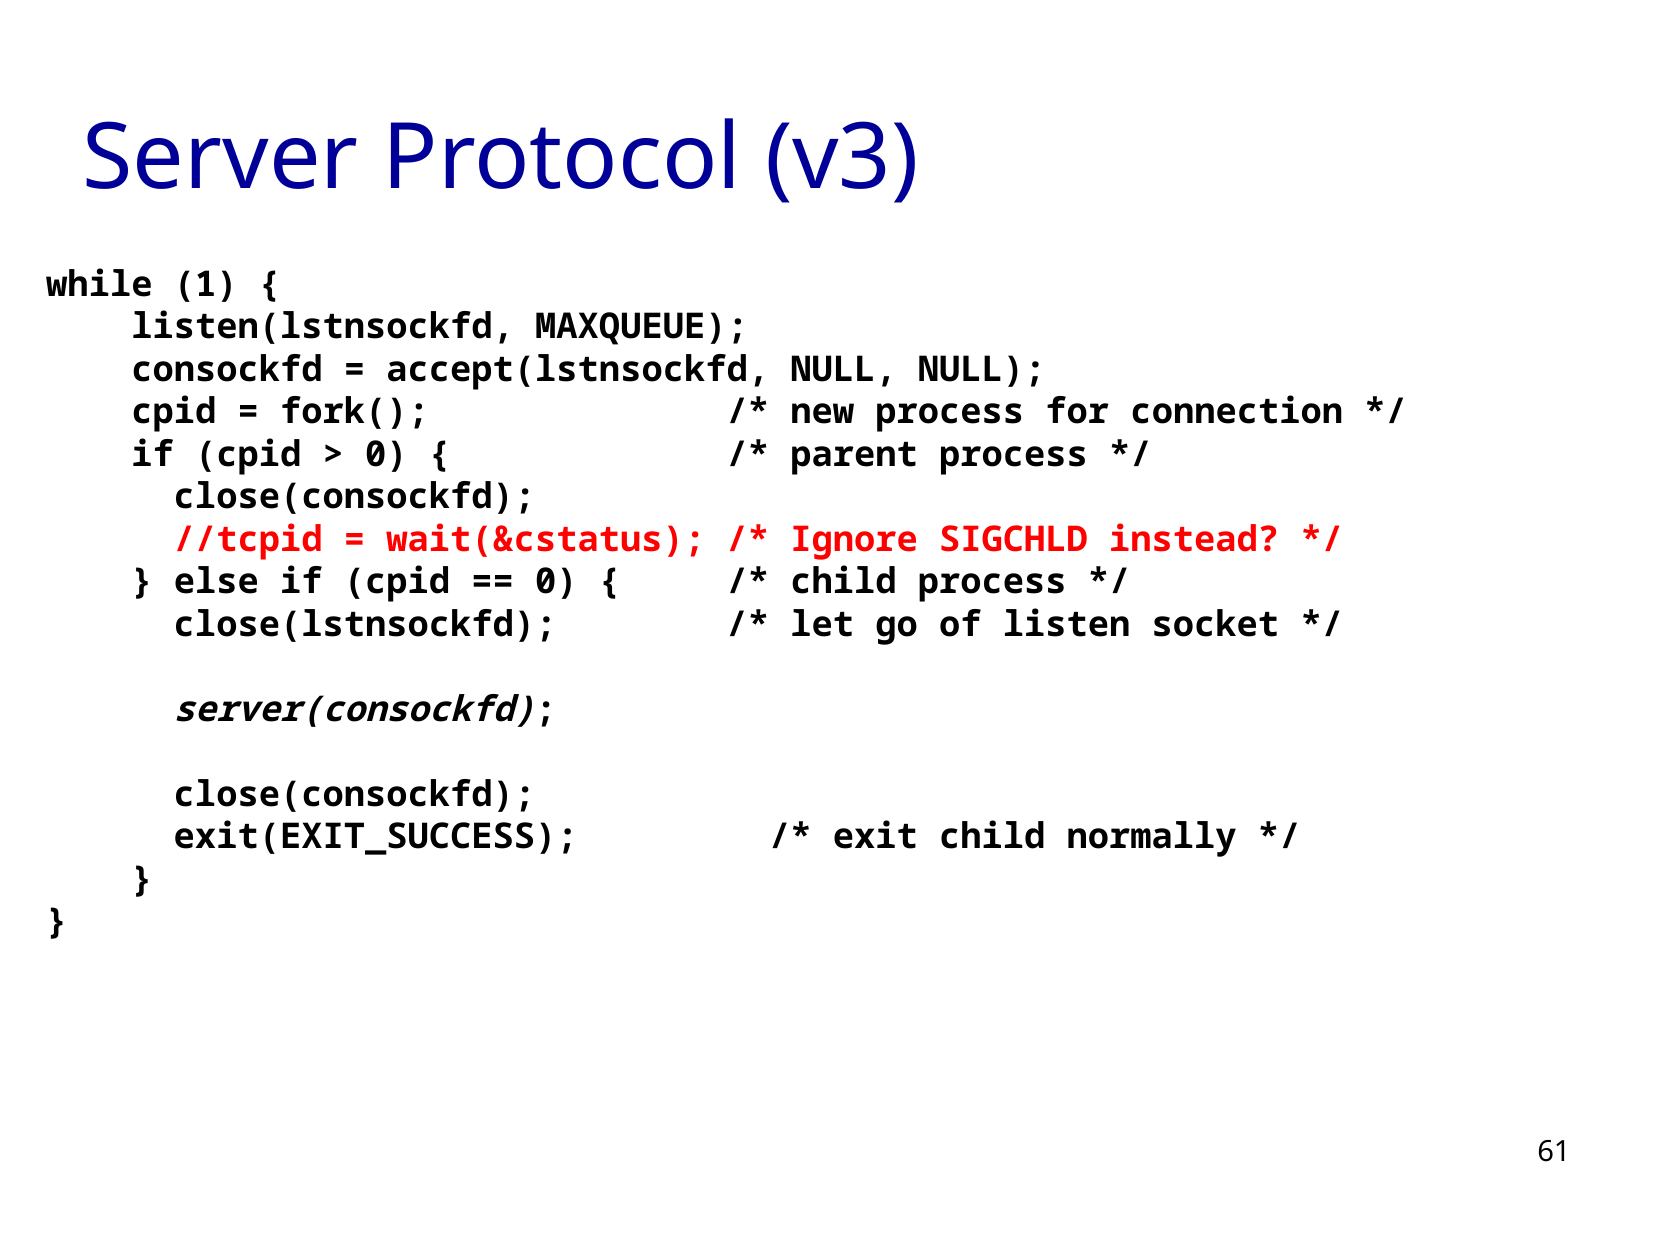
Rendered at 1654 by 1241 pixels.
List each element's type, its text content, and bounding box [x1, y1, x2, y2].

title Server Protocol (v3) [82, 49, 1571, 253]
text_box while (1) { listen(lstnsockfd, MAXQUEUE); consockfd = accept(lstnsockfd, NULL, NULL); cpid = fork(); /* new process for connection */ if (cpid > 0) { /* parent process */ close(consockfd); //tcpid = wait(&cstatus); /* Ignore SIGCHLD instead? */ } else if (cpid == 0) { /* child process */ close(lstnsockfd); /* let go of listen socket */ server(consockfd); close(consockfd); exit(EXIT_SUCCESS); /* exit child normally */ } } [31, 253, 1635, 949]
